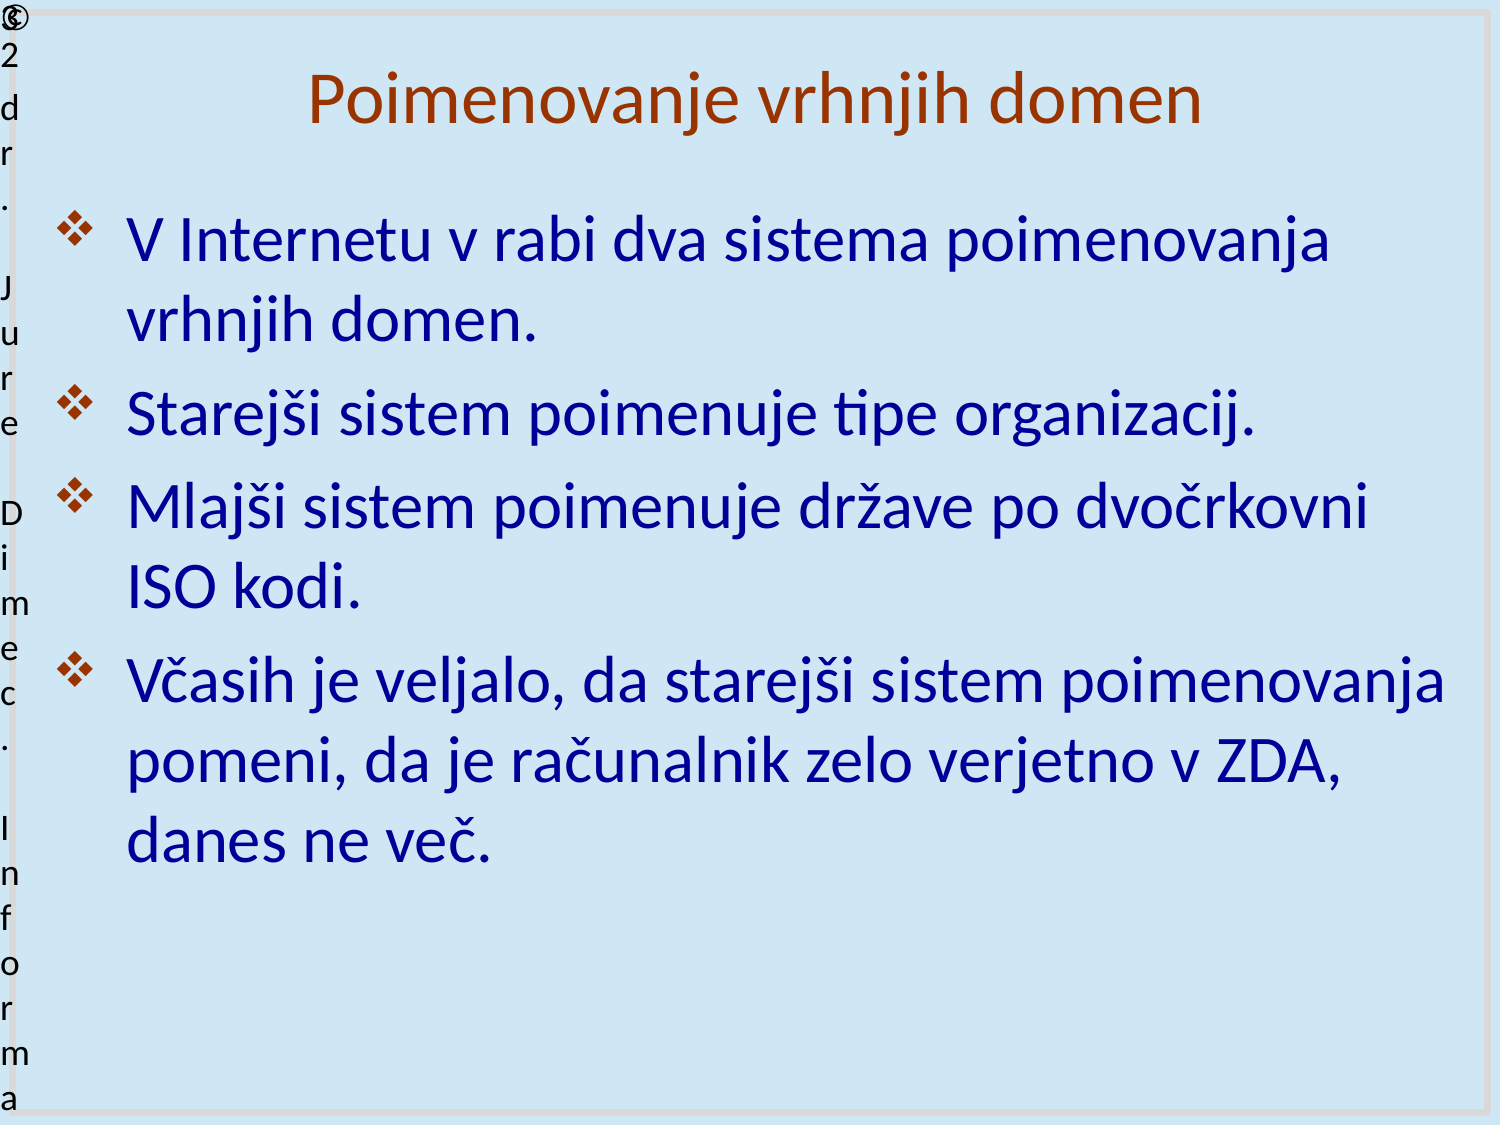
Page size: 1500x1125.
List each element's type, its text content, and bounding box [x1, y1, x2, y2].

list V Internetu v rabi dva sistema poimenovanja vrhnjih domen. Starejši sistem poimenuje tipe organizacij. Mlajši sistem poimenuje države po dvočrkovni ISO kodi. Včasih je veljalo, da starejši sistem poimenovanja pomeni, da je računalnik zelo verjetno v ZDA, danes ne več. [37, 187, 1475, 1050]
title Poimenovanje vrhnjih domen [37, 37, 1475, 150]
